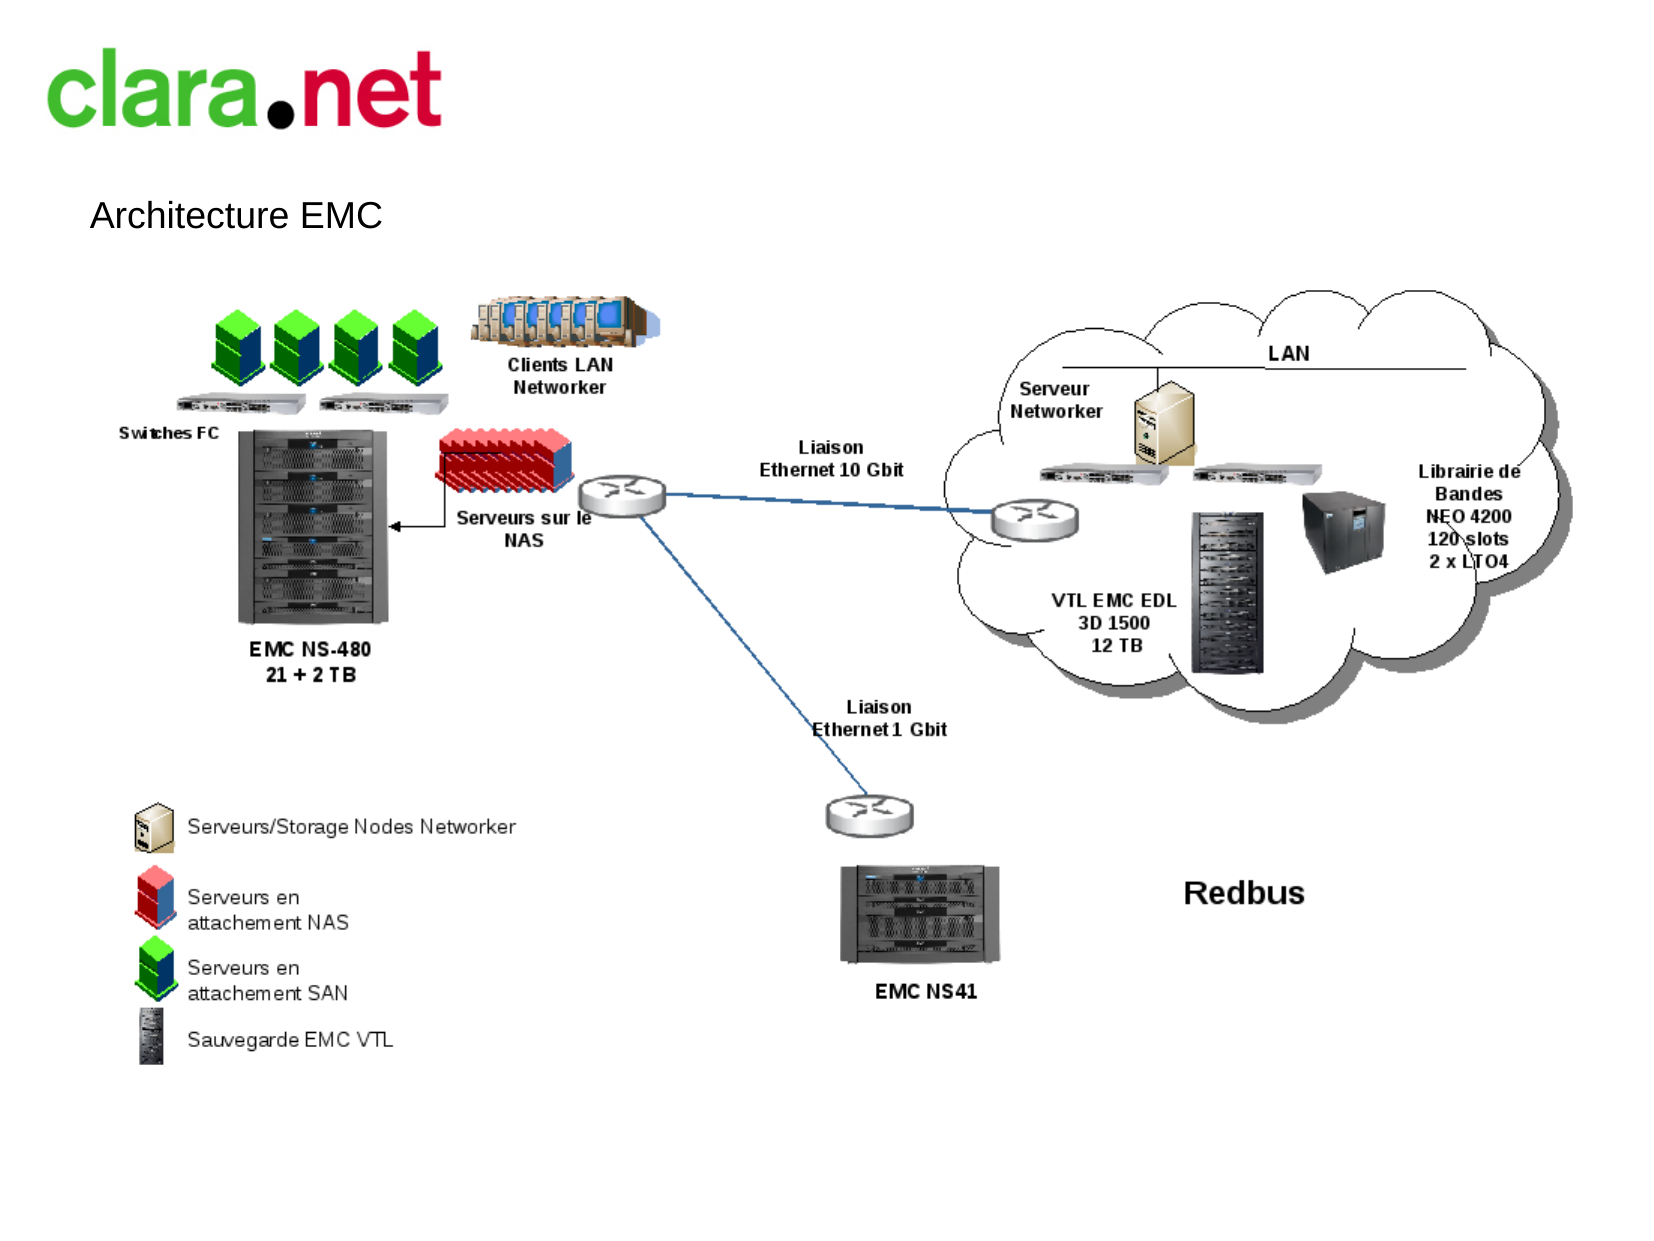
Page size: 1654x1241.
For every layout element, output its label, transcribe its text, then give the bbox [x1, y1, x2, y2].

picture [37, 24, 451, 151]
text_box Architecture EMC [75, 187, 409, 245]
picture [99, 289, 1576, 1068]
